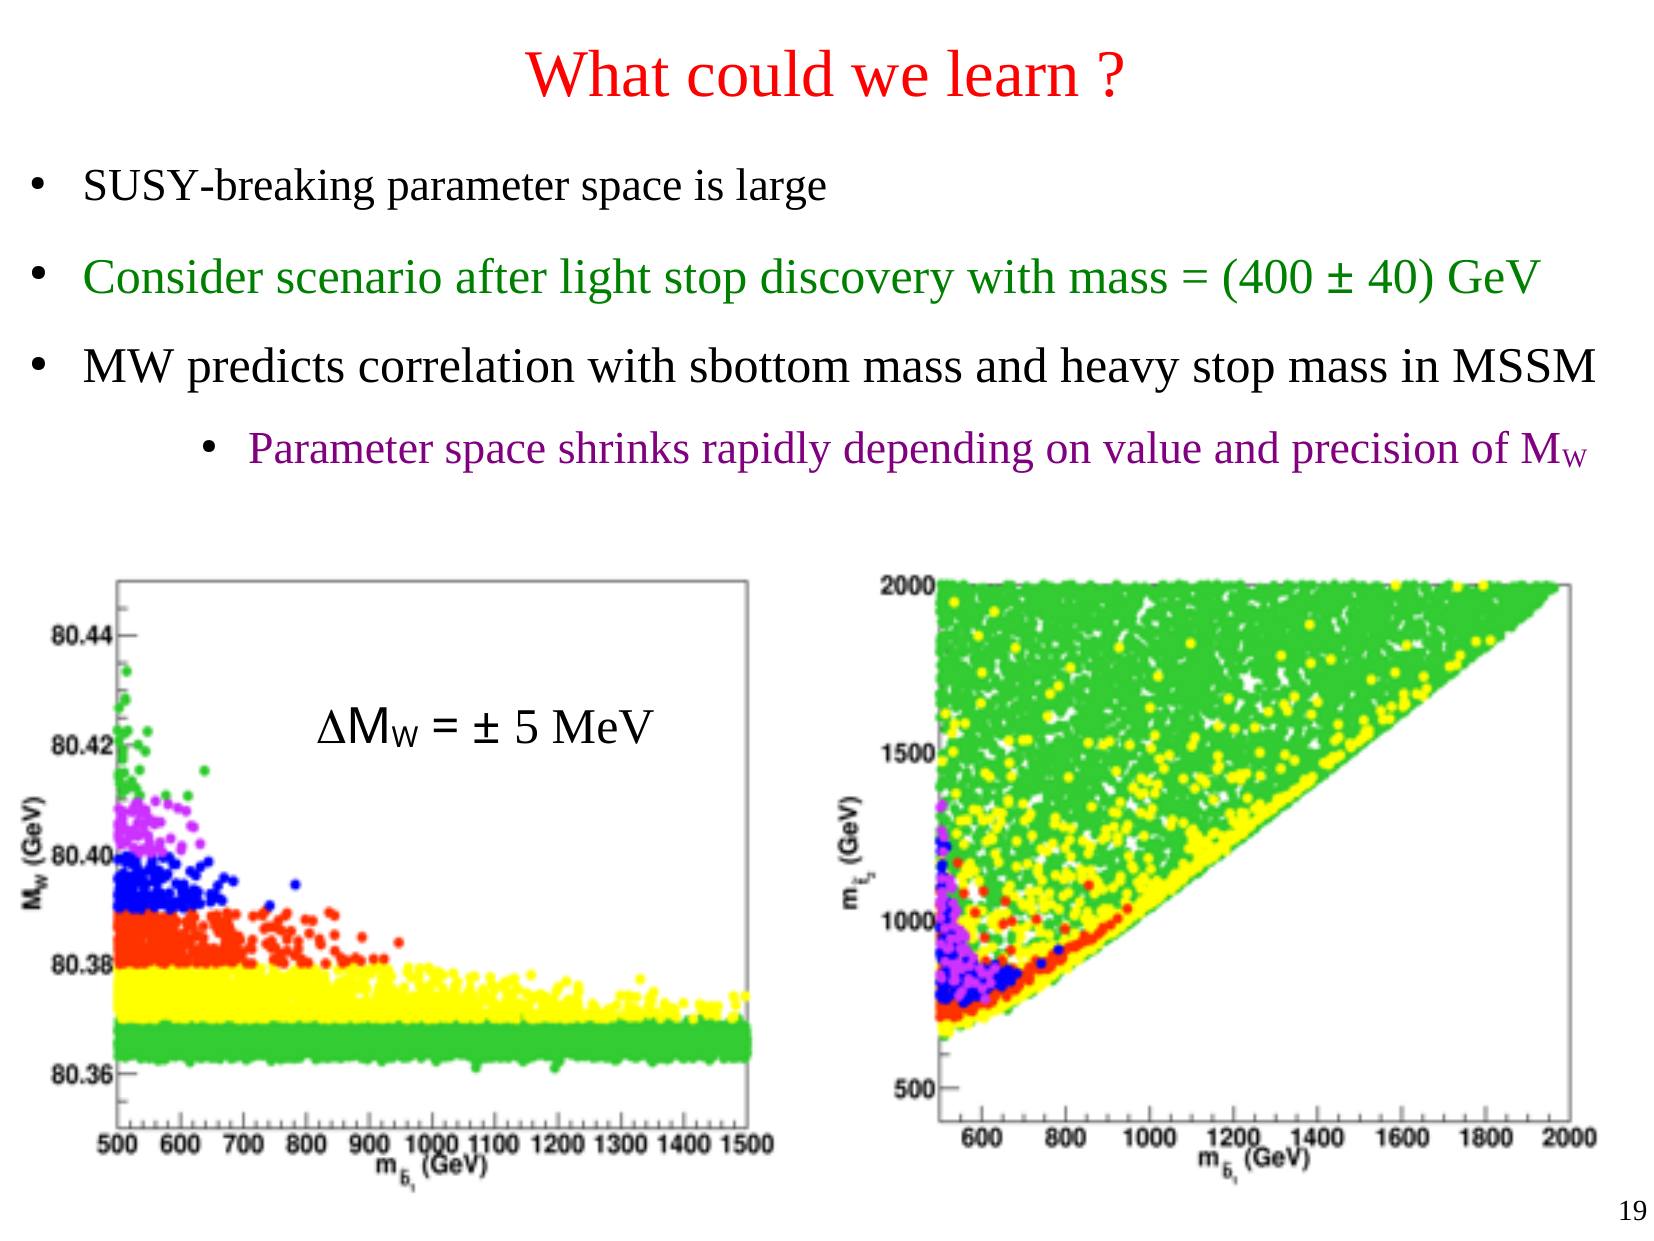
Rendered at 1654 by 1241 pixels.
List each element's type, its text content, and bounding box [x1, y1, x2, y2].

list SUSY-breaking parameter space is large Consider scenario after light stop discovery with mass = (400 ± 40) GeV MW predicts correlation with sbottom mass and heavy stop mass in MSSM Parameter space shrinks rapidly depending on value and precision of MW [11, 79, 1647, 861]
text_box ΔMW = ± 5 MeV [315, 689, 691, 766]
picture [11, 512, 831, 1199]
picture [833, 517, 1654, 1191]
title What could we learn ? [128, 5, 1541, 79]
